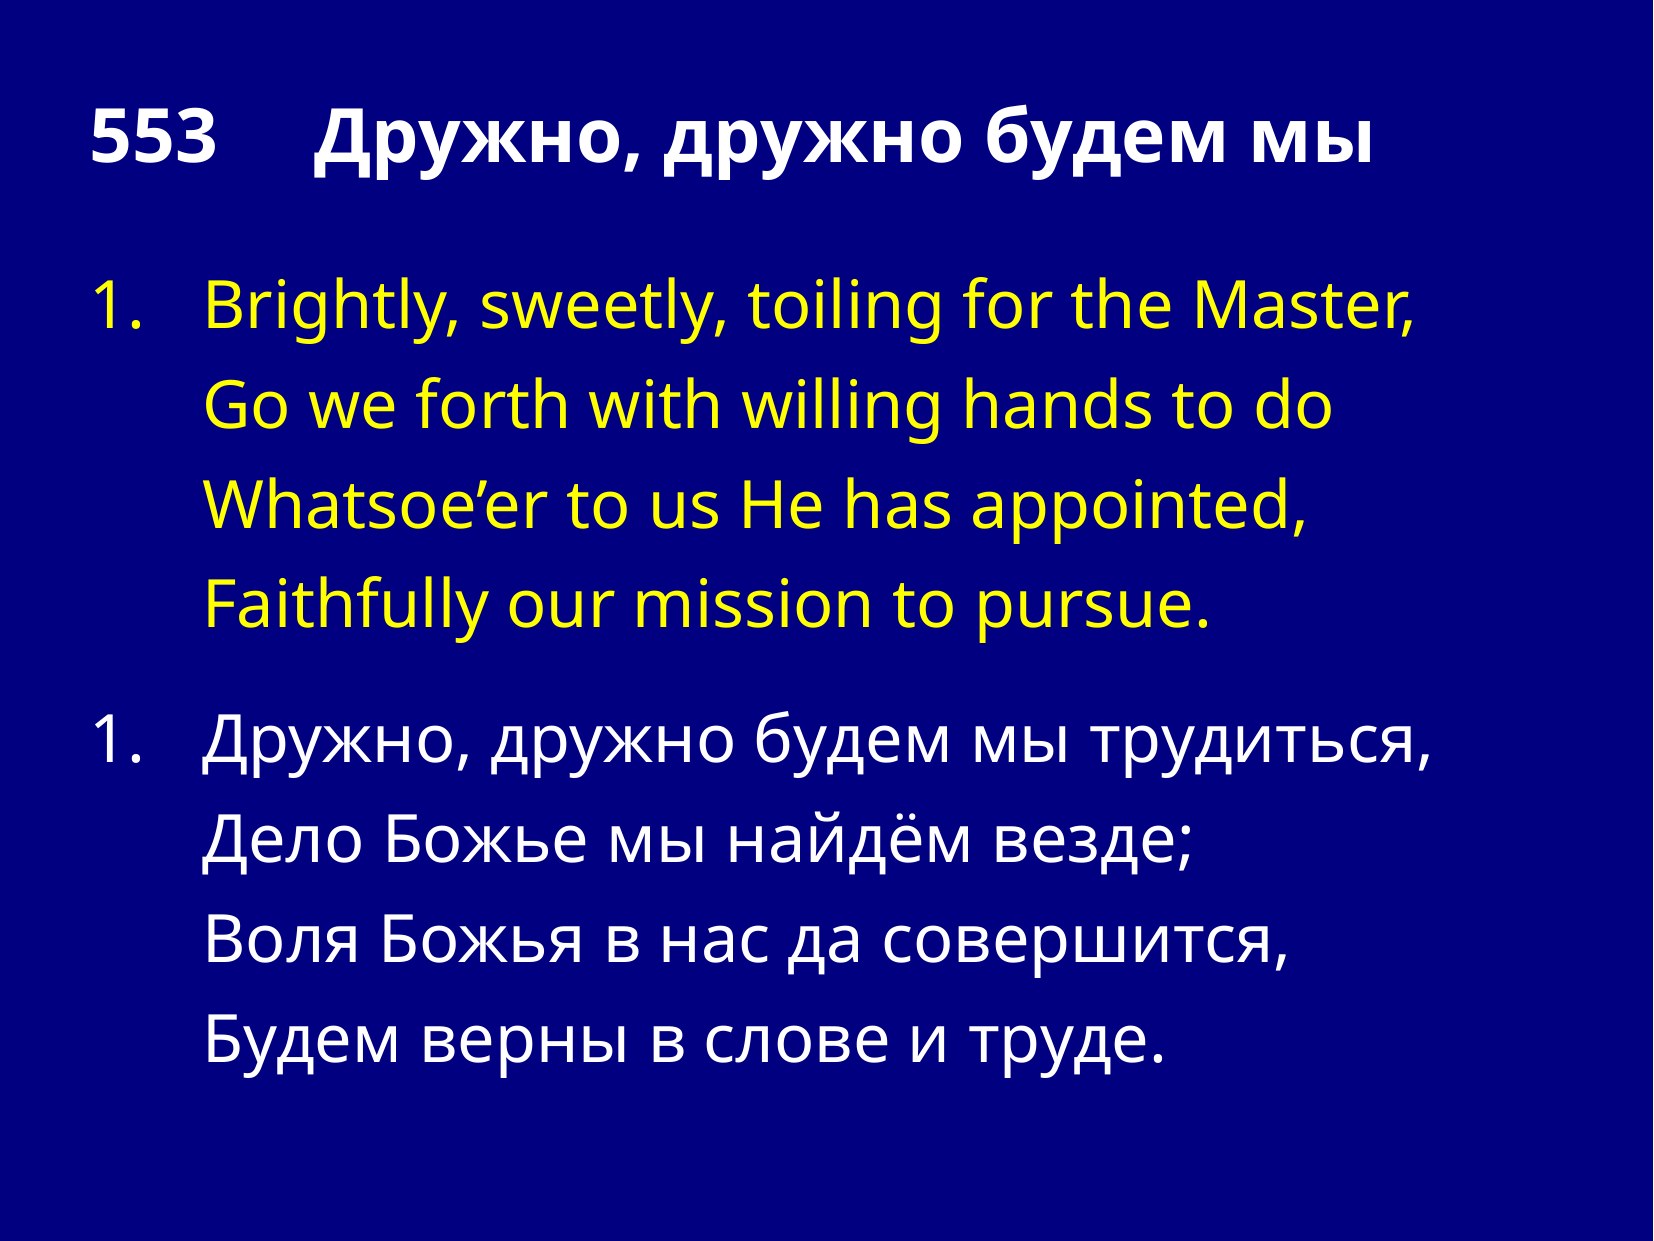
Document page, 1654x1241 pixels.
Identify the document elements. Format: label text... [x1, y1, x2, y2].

text_box 553 Дружно, дружно будем мы [75, 75, 1576, 188]
text_box 1. Дружно, дружно будем мы трудиться, Дело Божье мы найдём везде; Воля Божья в нас да совершится, Будем верны в слове и труде. [75, 675, 1576, 1163]
text_box 1. Brightly, sweetly, toiling for the Master, Go we forth with willing hands to do Whatsoe’er to us He has appointed, Faithfully our mission to pursue. [75, 188, 1576, 638]
